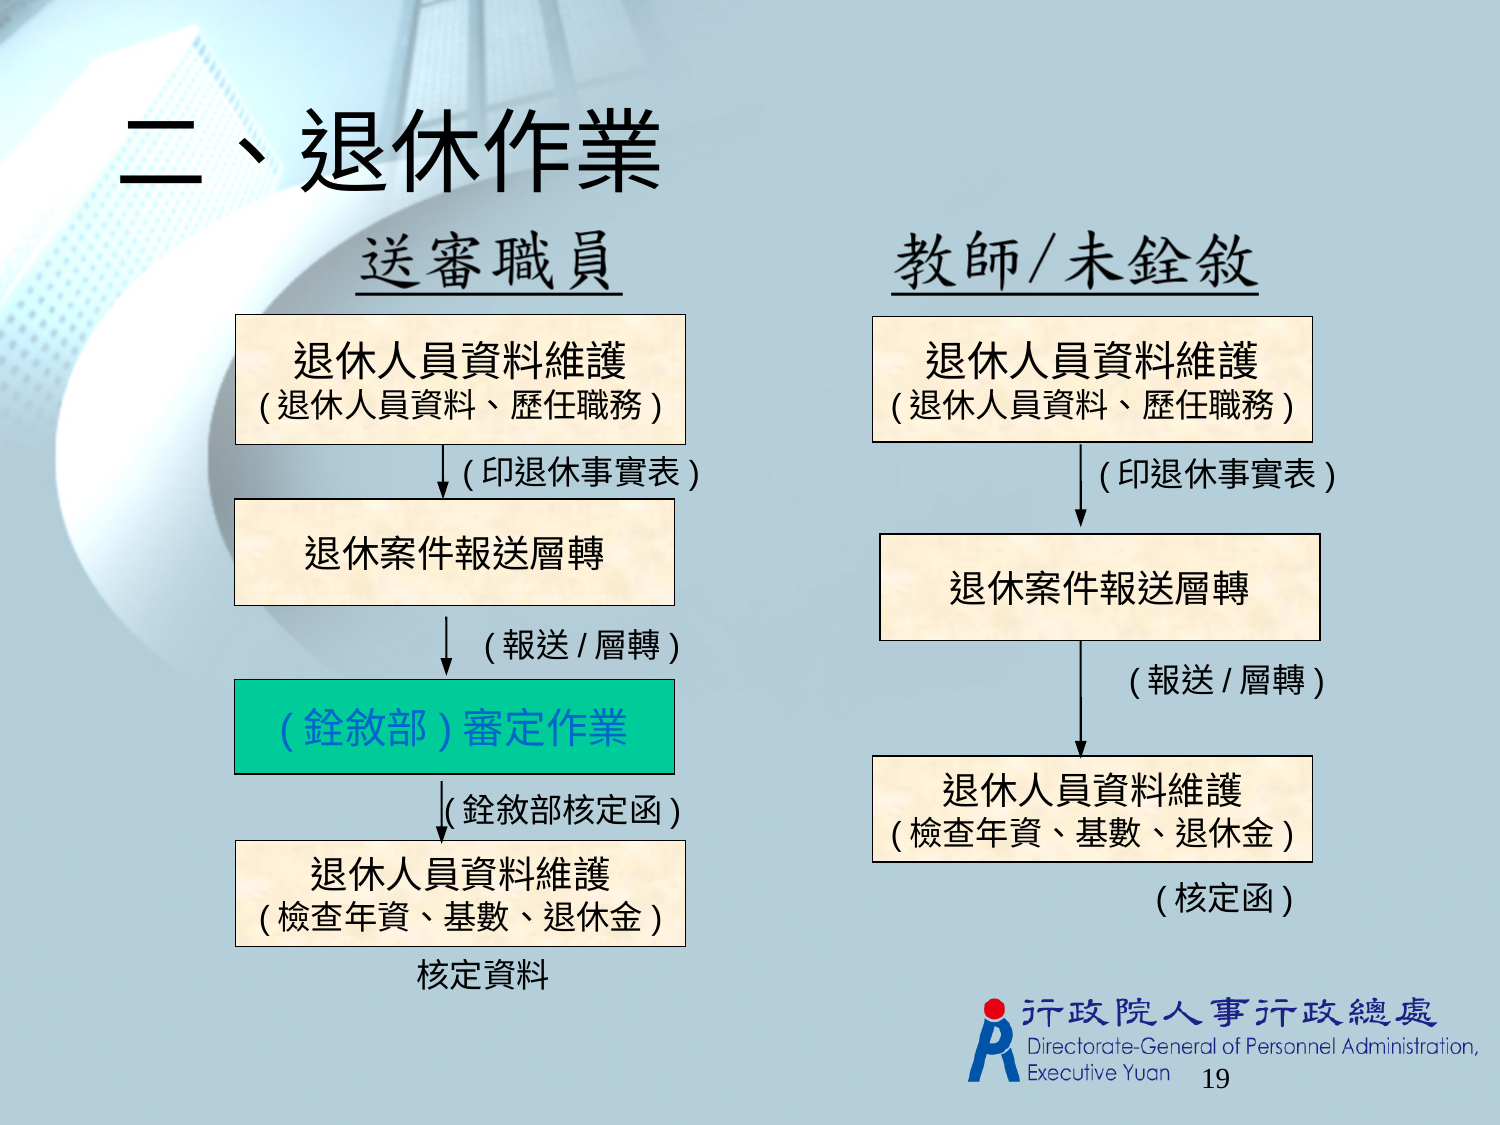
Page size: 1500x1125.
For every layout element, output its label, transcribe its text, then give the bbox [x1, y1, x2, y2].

text_box (報送/層轉) [483, 616, 681, 673]
text_box (銓敘部)審定作業 [235, 680, 674, 774]
text_box 退休人員資料維護 (檢查年資、基數、退休金) [236, 840, 686, 947]
text_box 核定資料 [401, 946, 566, 1003]
picture [193, 196, 1366, 338]
text_box (印退休事實表) [1091, 446, 1344, 502]
title 二、退休作業 [100, 54, 1376, 243]
text_box 退休案件報送層轉 [235, 499, 675, 605]
text_box (印退休事實表) [454, 444, 708, 500]
text_box (核定函) [1147, 870, 1302, 926]
text_box (銓敘部核定函) [443, 781, 690, 837]
text_box 退休案件報送層轉 [880, 534, 1320, 640]
text_box (報送/層轉) [1128, 651, 1326, 708]
text_box 退休人員資料維護 (退休人員資料、歷任職務) [872, 317, 1312, 442]
text_box 退休人員資料維護 (檢查年資、基數、退休金) [872, 756, 1312, 862]
text_box [1185, 1058, 1499, 1125]
text_box (銓敘部核定函) [435, 781, 440, 826]
text_box 退休人員資料維護 (退休人員資料、歷任職務) [236, 315, 686, 444]
